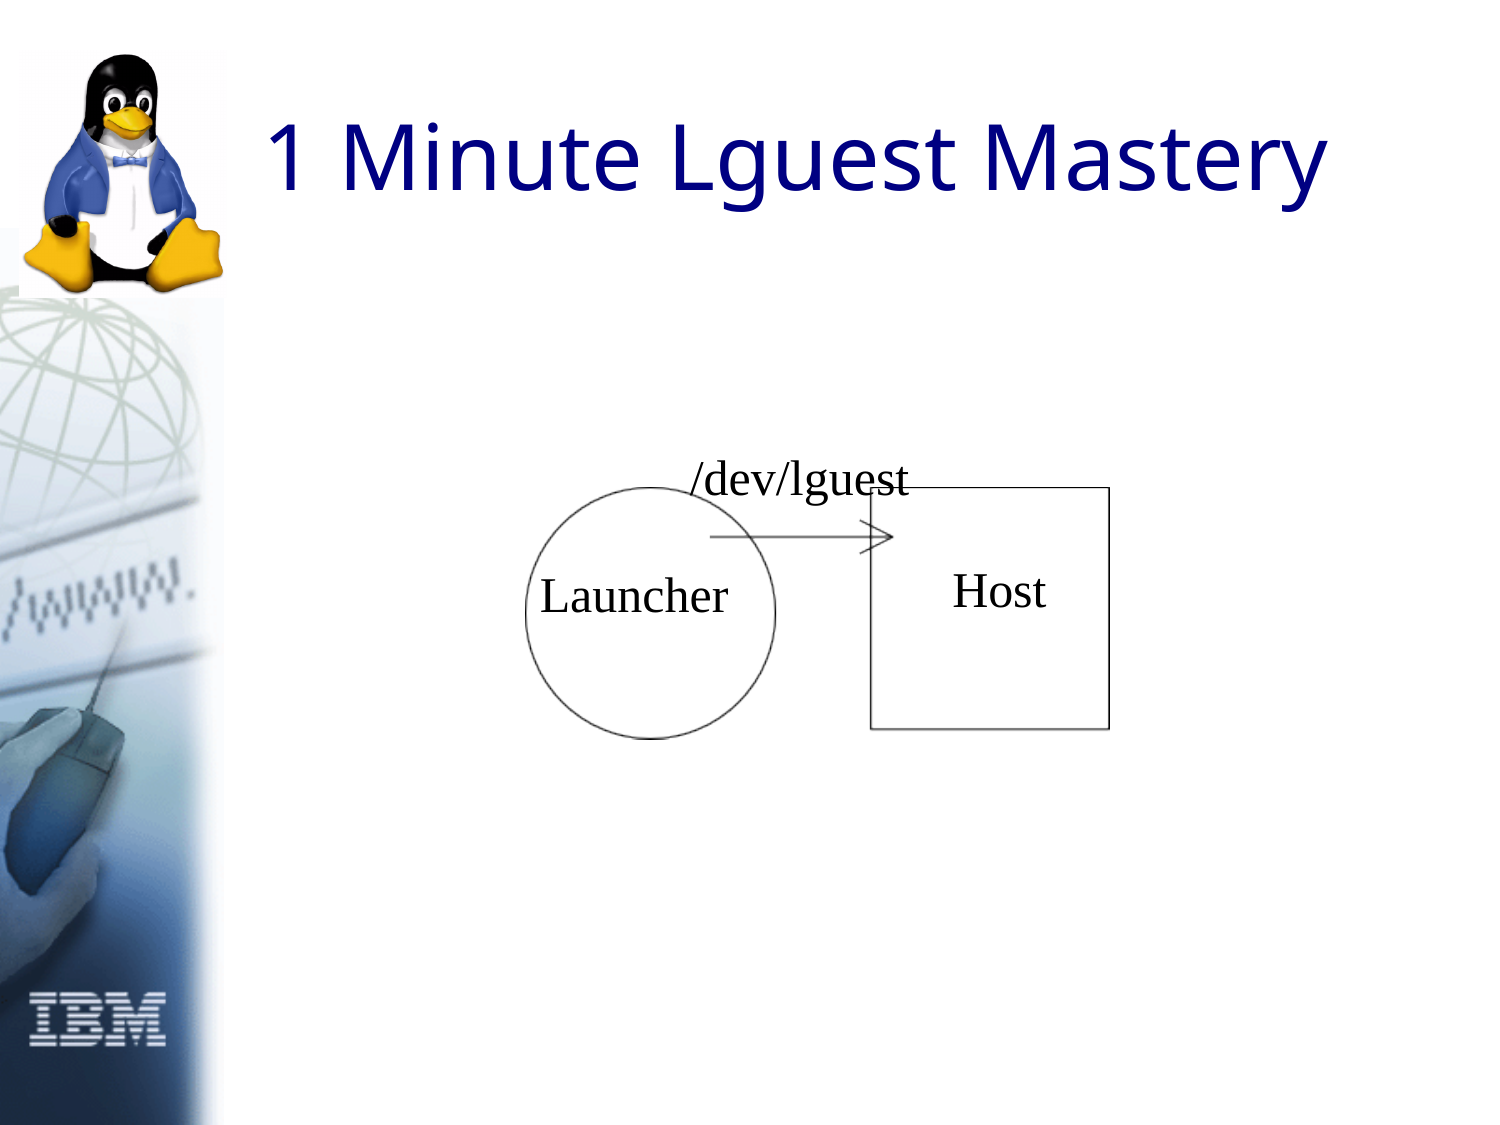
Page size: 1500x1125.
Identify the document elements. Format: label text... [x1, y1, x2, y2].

title 1 Minute Lguest Mastery [262, 37, 1413, 273]
text_box /dev/lguest [675, 450, 938, 521]
picture [525, 487, 1110, 740]
text_box Launcher [525, 567, 751, 638]
text_box Host [937, 562, 1163, 633]
